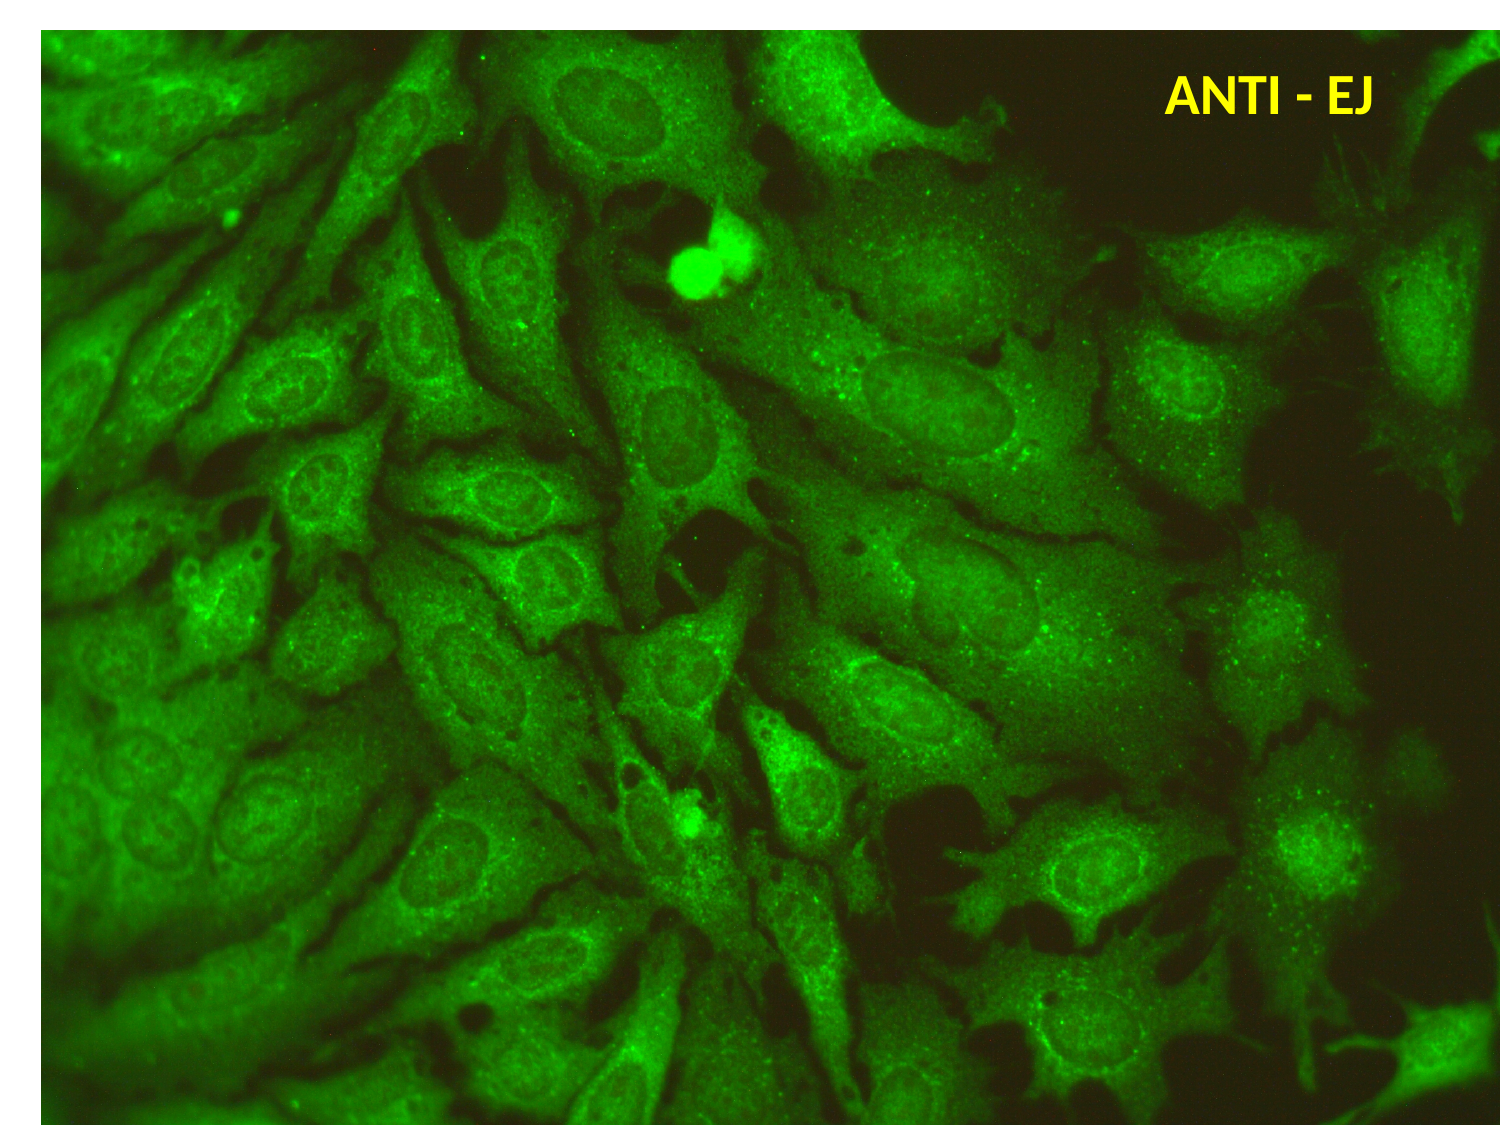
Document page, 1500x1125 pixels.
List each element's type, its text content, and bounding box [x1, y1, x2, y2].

picture [41, 30, 1500, 1125]
text_box ANTI - EJ [1136, 49, 1443, 135]
